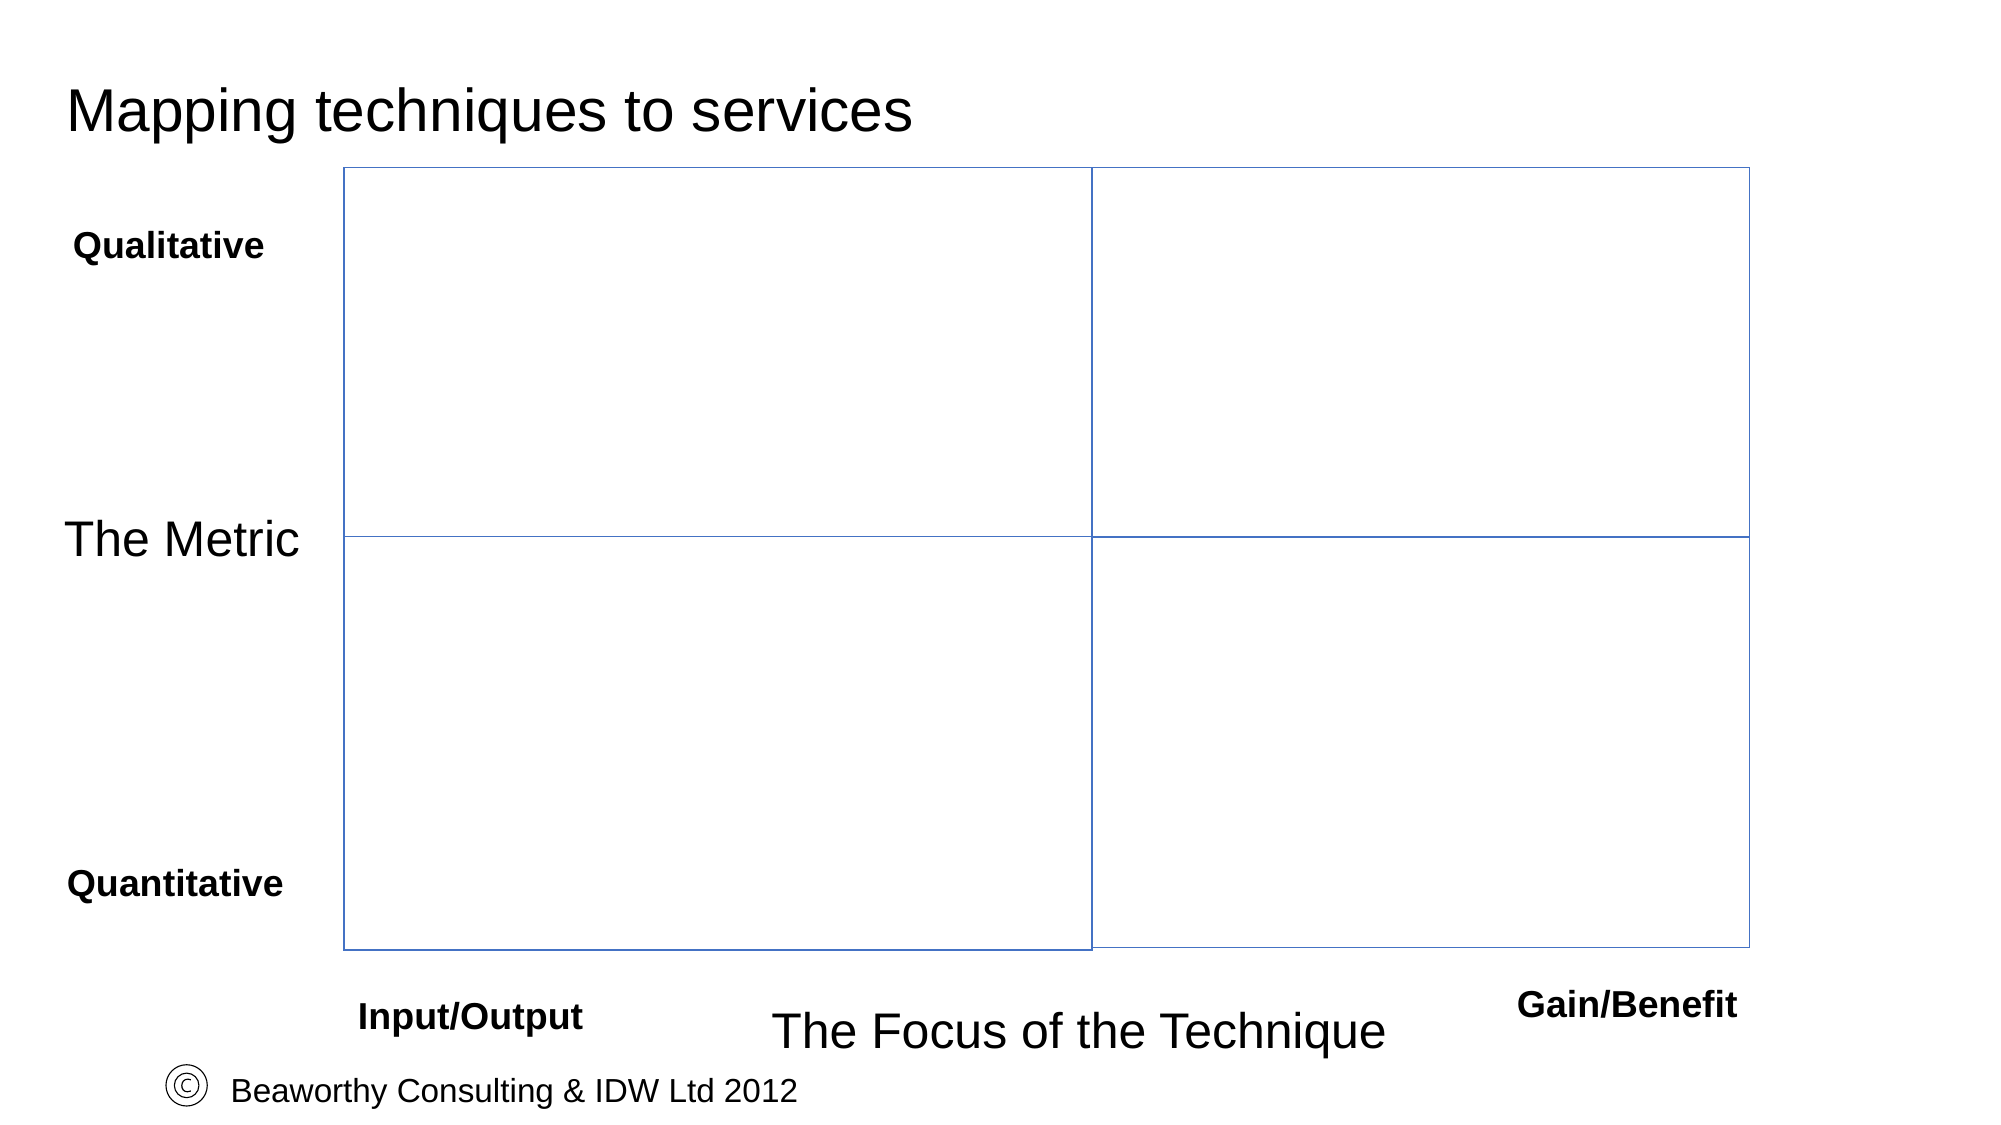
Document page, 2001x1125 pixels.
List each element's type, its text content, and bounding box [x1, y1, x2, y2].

text_box The Metric [49, 408, 336, 576]
text_box Gain/Benefit [1501, 972, 1832, 1027]
text_box [344, 167, 1750, 951]
text_box Beaworthy Consulting & IDW Ltd 2012 [208, 1061, 1209, 1117]
title Mapping techniques to services [50, 66, 1750, 153]
text_box The Focus of the Technique [756, 990, 1411, 1059]
picture [159, 1058, 214, 1113]
text_box Input/Output [335, 984, 666, 1039]
text_box Quantitative [44, 791, 336, 913]
text_box Qualitative [50, 154, 336, 276]
